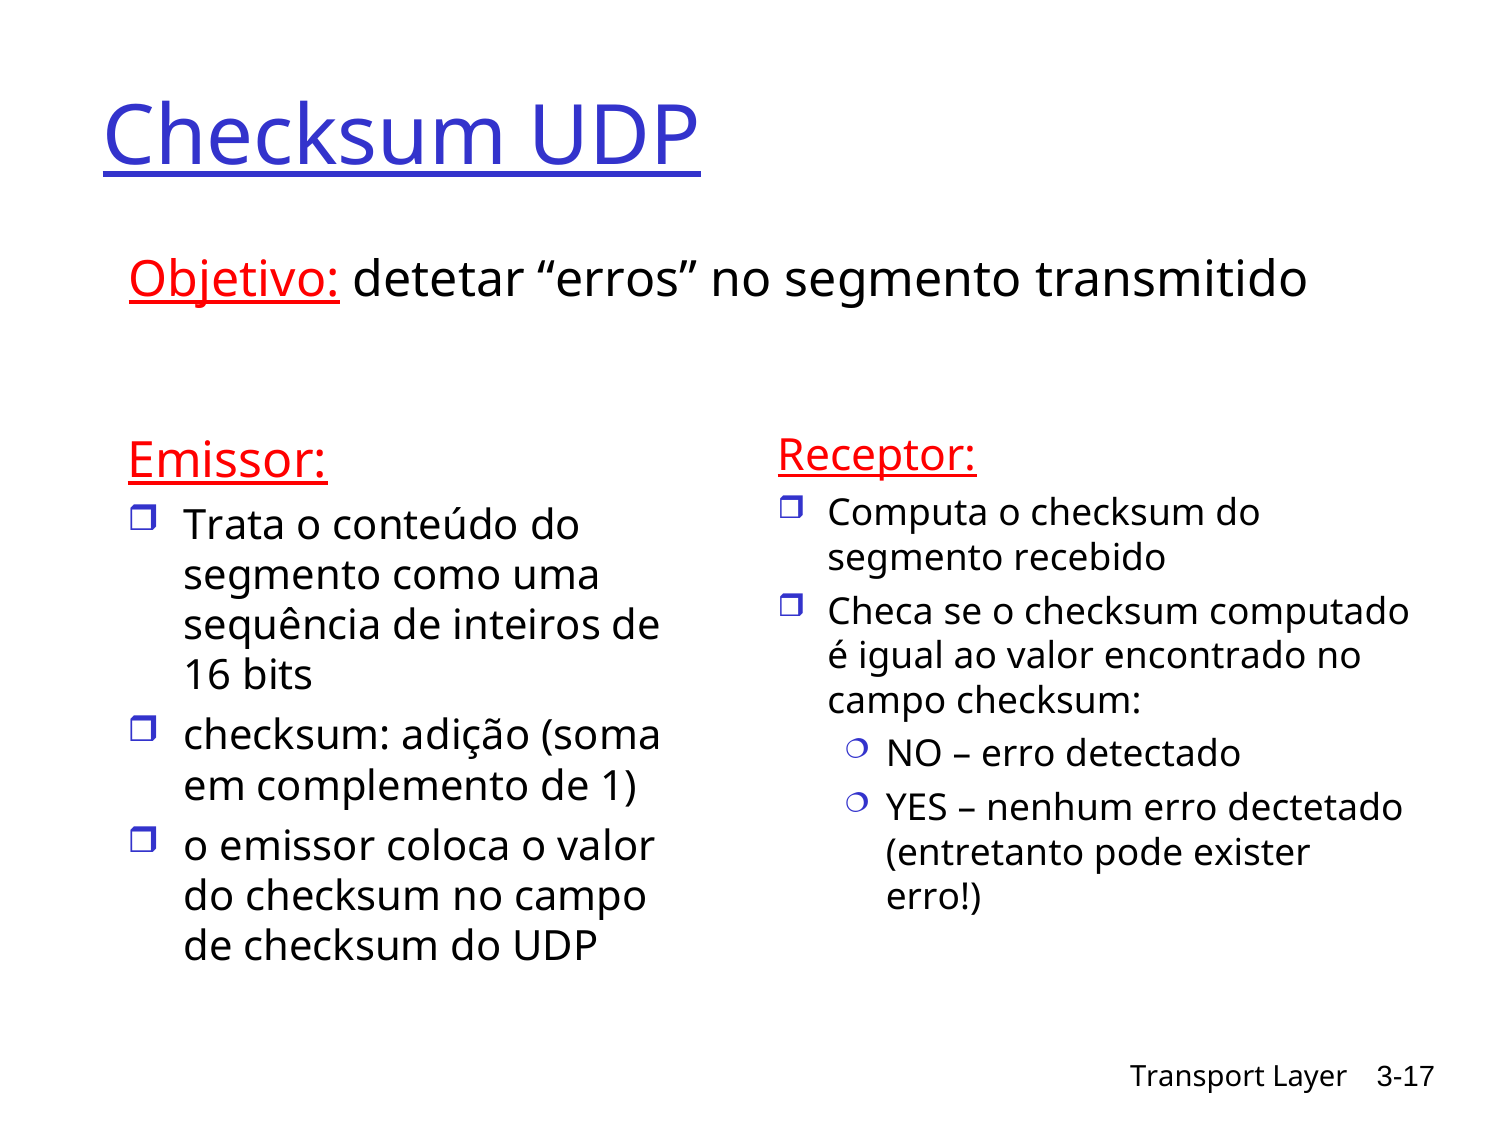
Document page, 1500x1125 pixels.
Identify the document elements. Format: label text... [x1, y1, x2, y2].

text_box Objetivo: detetar “erros” no segmento transmitido [114, 238, 1415, 379]
title Checksum UDP [87, 37, 1363, 225]
text_box 3-<número> [1339, 1050, 1451, 1125]
list Receptor: Computa o checksum do segmento recebido Checa se o checksum computado é igual ao valor encontrado no campo checksum: NO – erro detectado YES – nenhum erro dectetado (entretanto pode exister erro!) [762, 418, 1429, 954]
text_box Transport Layer [887, 1050, 1339, 1125]
list Emissor: Trata o conteúdo do segmento como uma sequência de inteiros de 16 bits checksum: adição (soma em complemento de 1) o emissor coloca o valor do checksum no campo de checksum do UDP [112, 419, 713, 993]
